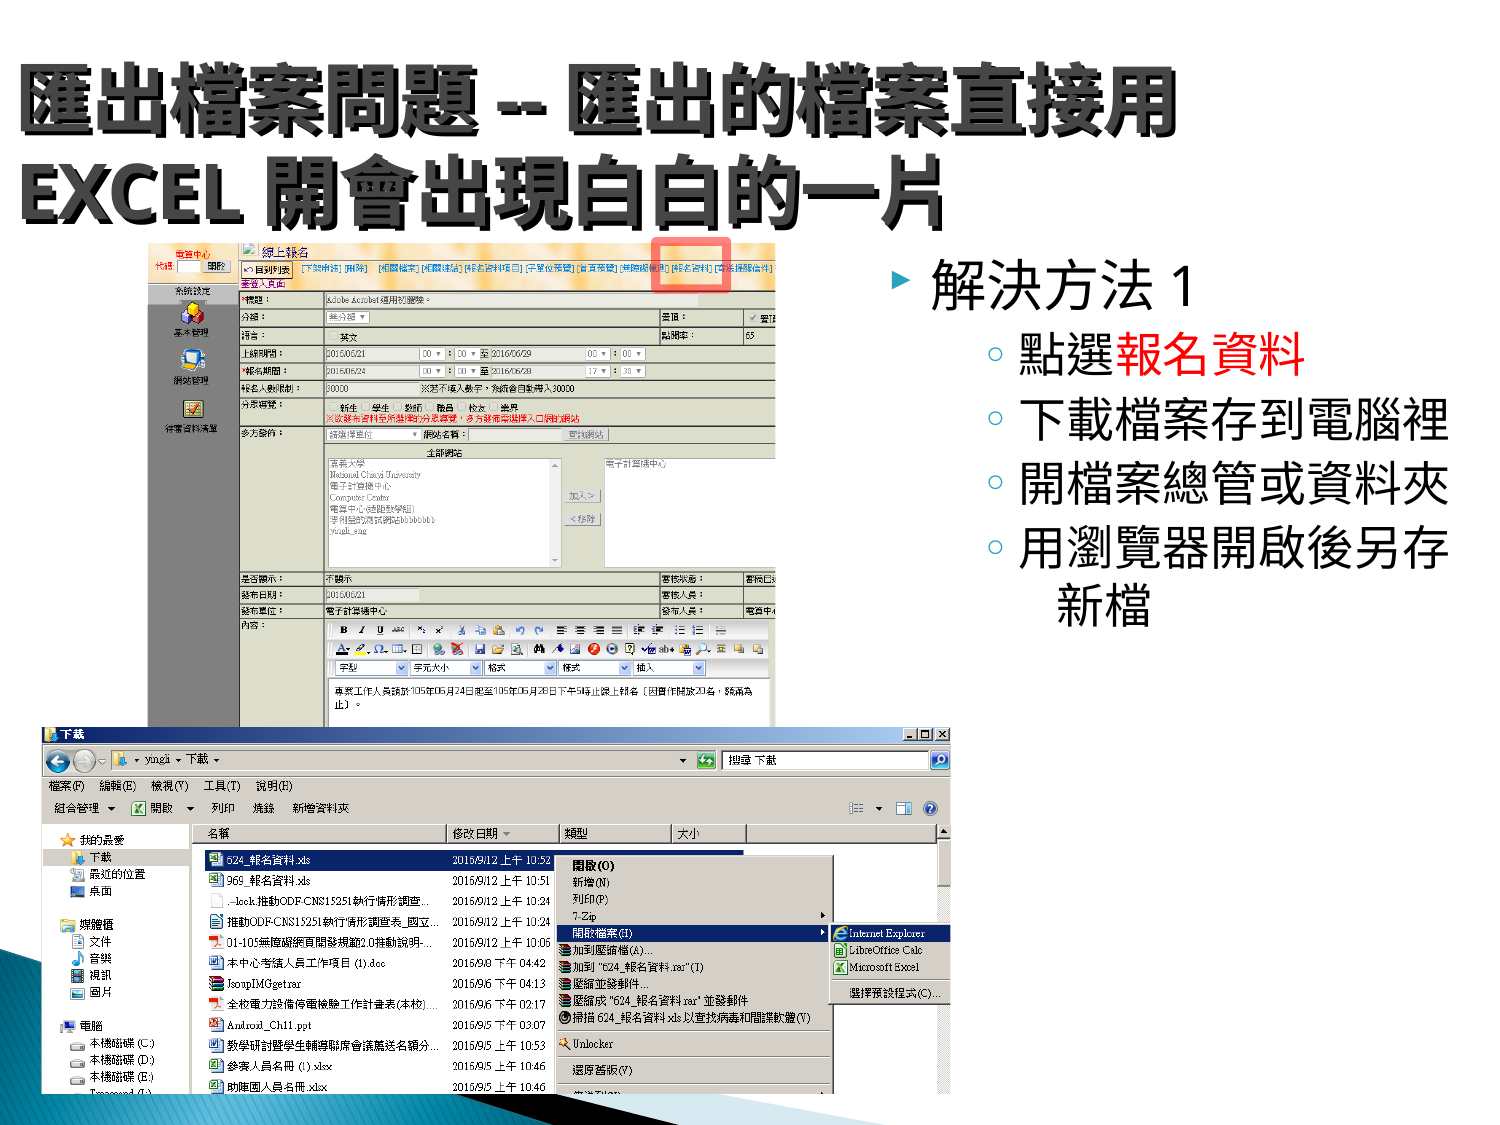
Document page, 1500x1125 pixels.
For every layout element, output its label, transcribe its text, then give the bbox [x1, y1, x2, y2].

title 匯出檔案問題--匯出的檔案直接用EXCEL開會出現白白的一片 [0, 42, 1351, 231]
list 解決方法1 點選報名資料 下載檔案存到電腦裡 開檔案總管或資料夾 用瀏覽器開啟後另存新檔 [837, 242, 1500, 986]
text_box [656, 241, 727, 289]
picture [41, 243, 951, 1094]
